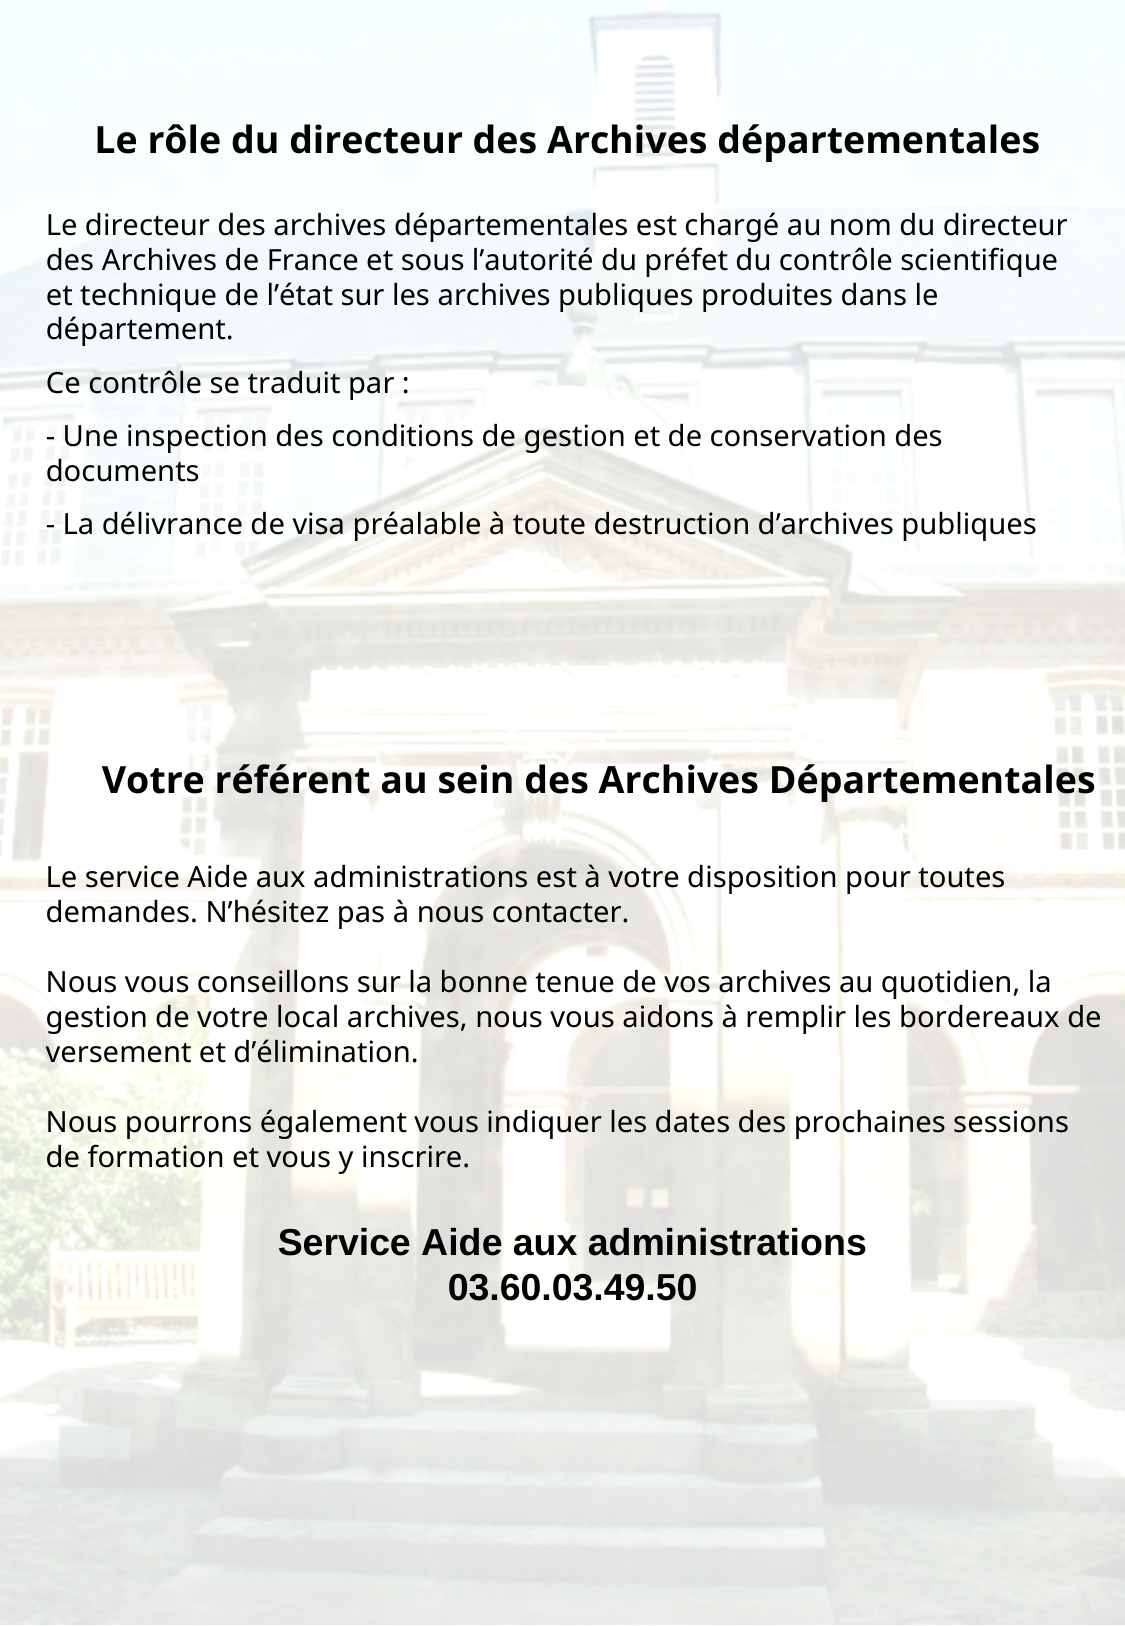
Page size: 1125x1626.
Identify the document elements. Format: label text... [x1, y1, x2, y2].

text_box Le rôle du directeur des Archives départementales [42, 108, 1094, 169]
text_box Le service Aide aux administrations est à votre disposition pour toutes demandes. N’hésitez pas à nous contacter. Nous vous conseillons sur la bonne tenue de vos archives au quotidien, la gestion de votre local archives, nous vous aidons à remplir les bordereaux de versement et d’élimination. Nous pourrons également vous indiquer les dates des prochaines sessions de formation et vous y inscrire. Service Aide aux administrations 03.60.03.49.50 [30, 850, 1125, 1406]
text_box Votre référent au sein des Archives Départementales [74, 748, 1125, 809]
text_box Le directeur des archives départementales est chargé au nom du directeur des Archives de France et sous l’autorité du préfet du contrôle scientifique et technique de l’état sur les archives publiques produites dans le département. Ce contrôle se traduit par : Une inspection des conditions de gestion et de conservation des documents La délivrance de visa préalable à toute destruction d’archives publiques [31, 198, 1095, 549]
picture [0, 0, 1125, 1626]
